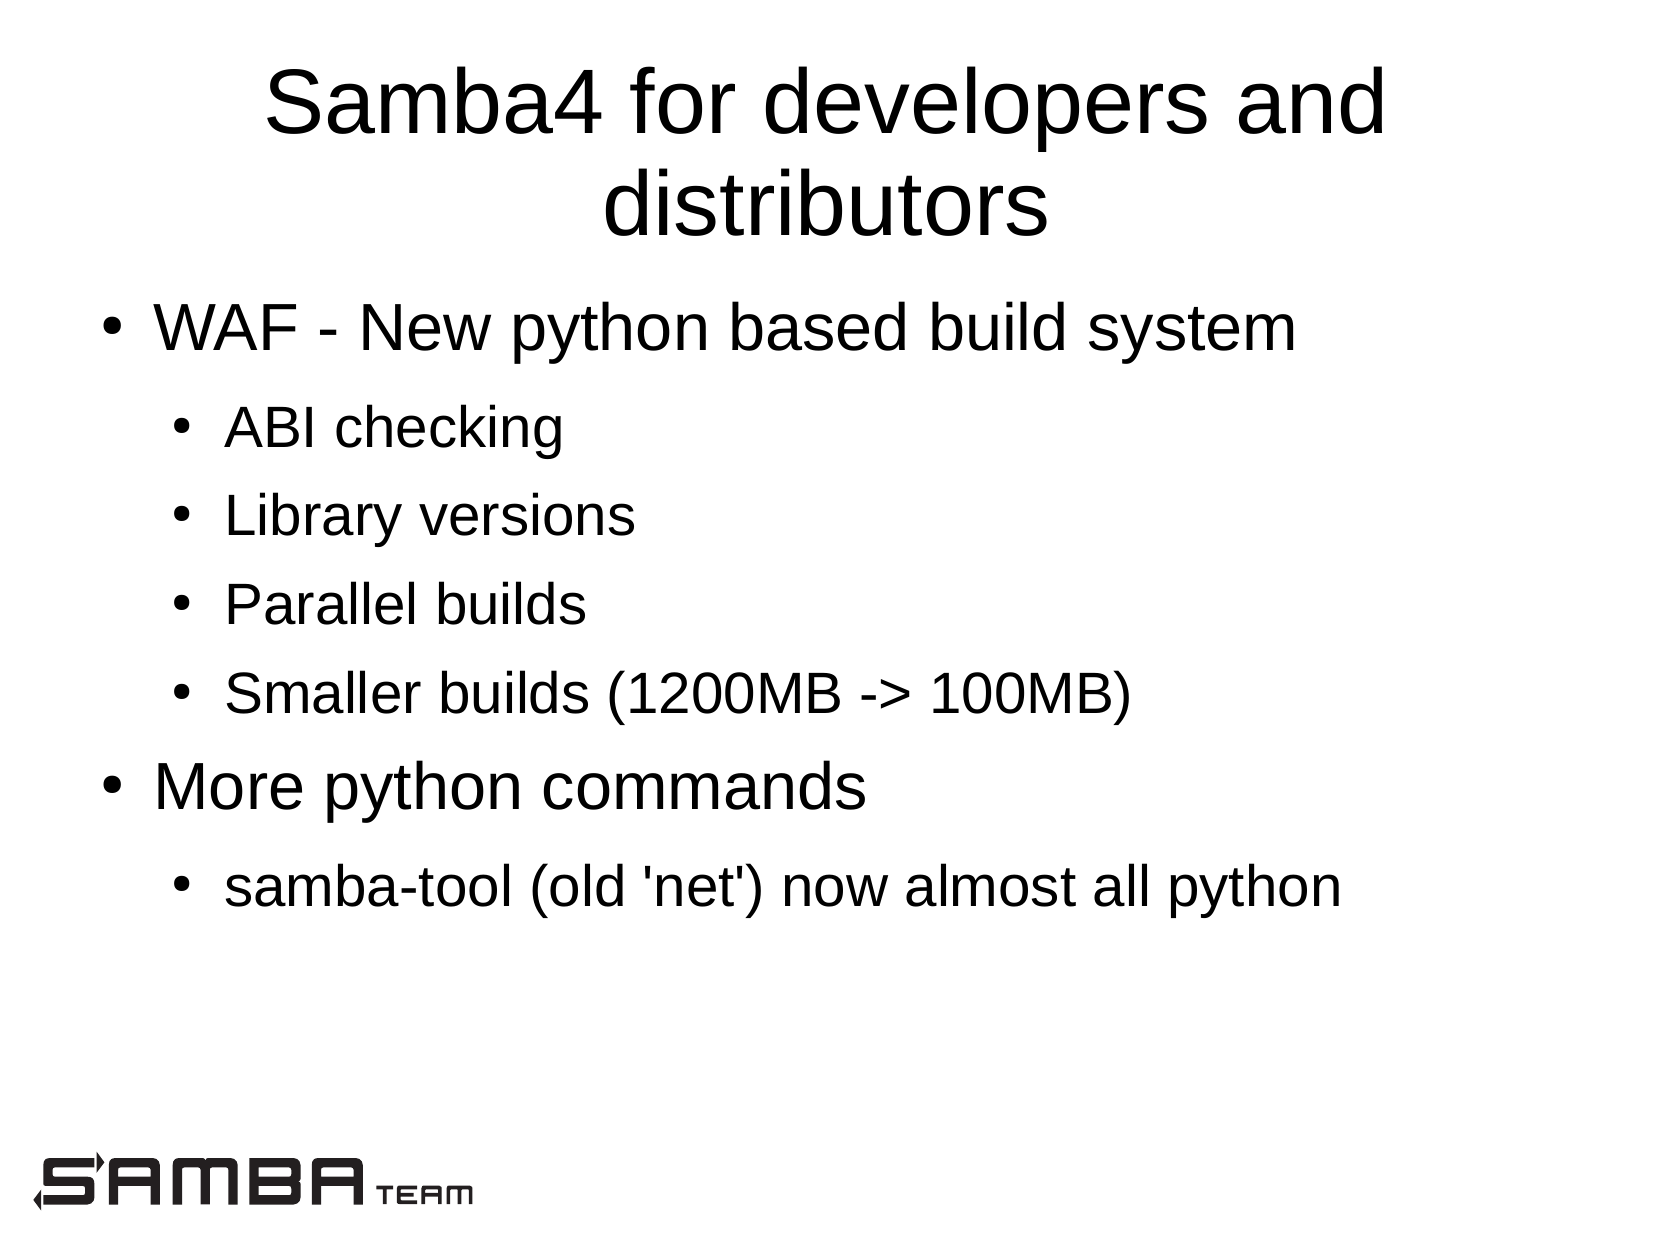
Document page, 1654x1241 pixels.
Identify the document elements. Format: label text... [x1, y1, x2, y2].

title Samba4 for developers and distributors [82, 49, 1571, 257]
list WAF - New python based build system ABI checking Library versions Parallel builds Smaller builds (1200MB -> 100MB) More python commands samba-tool (old 'net') now almost all python [82, 290, 1571, 1109]
